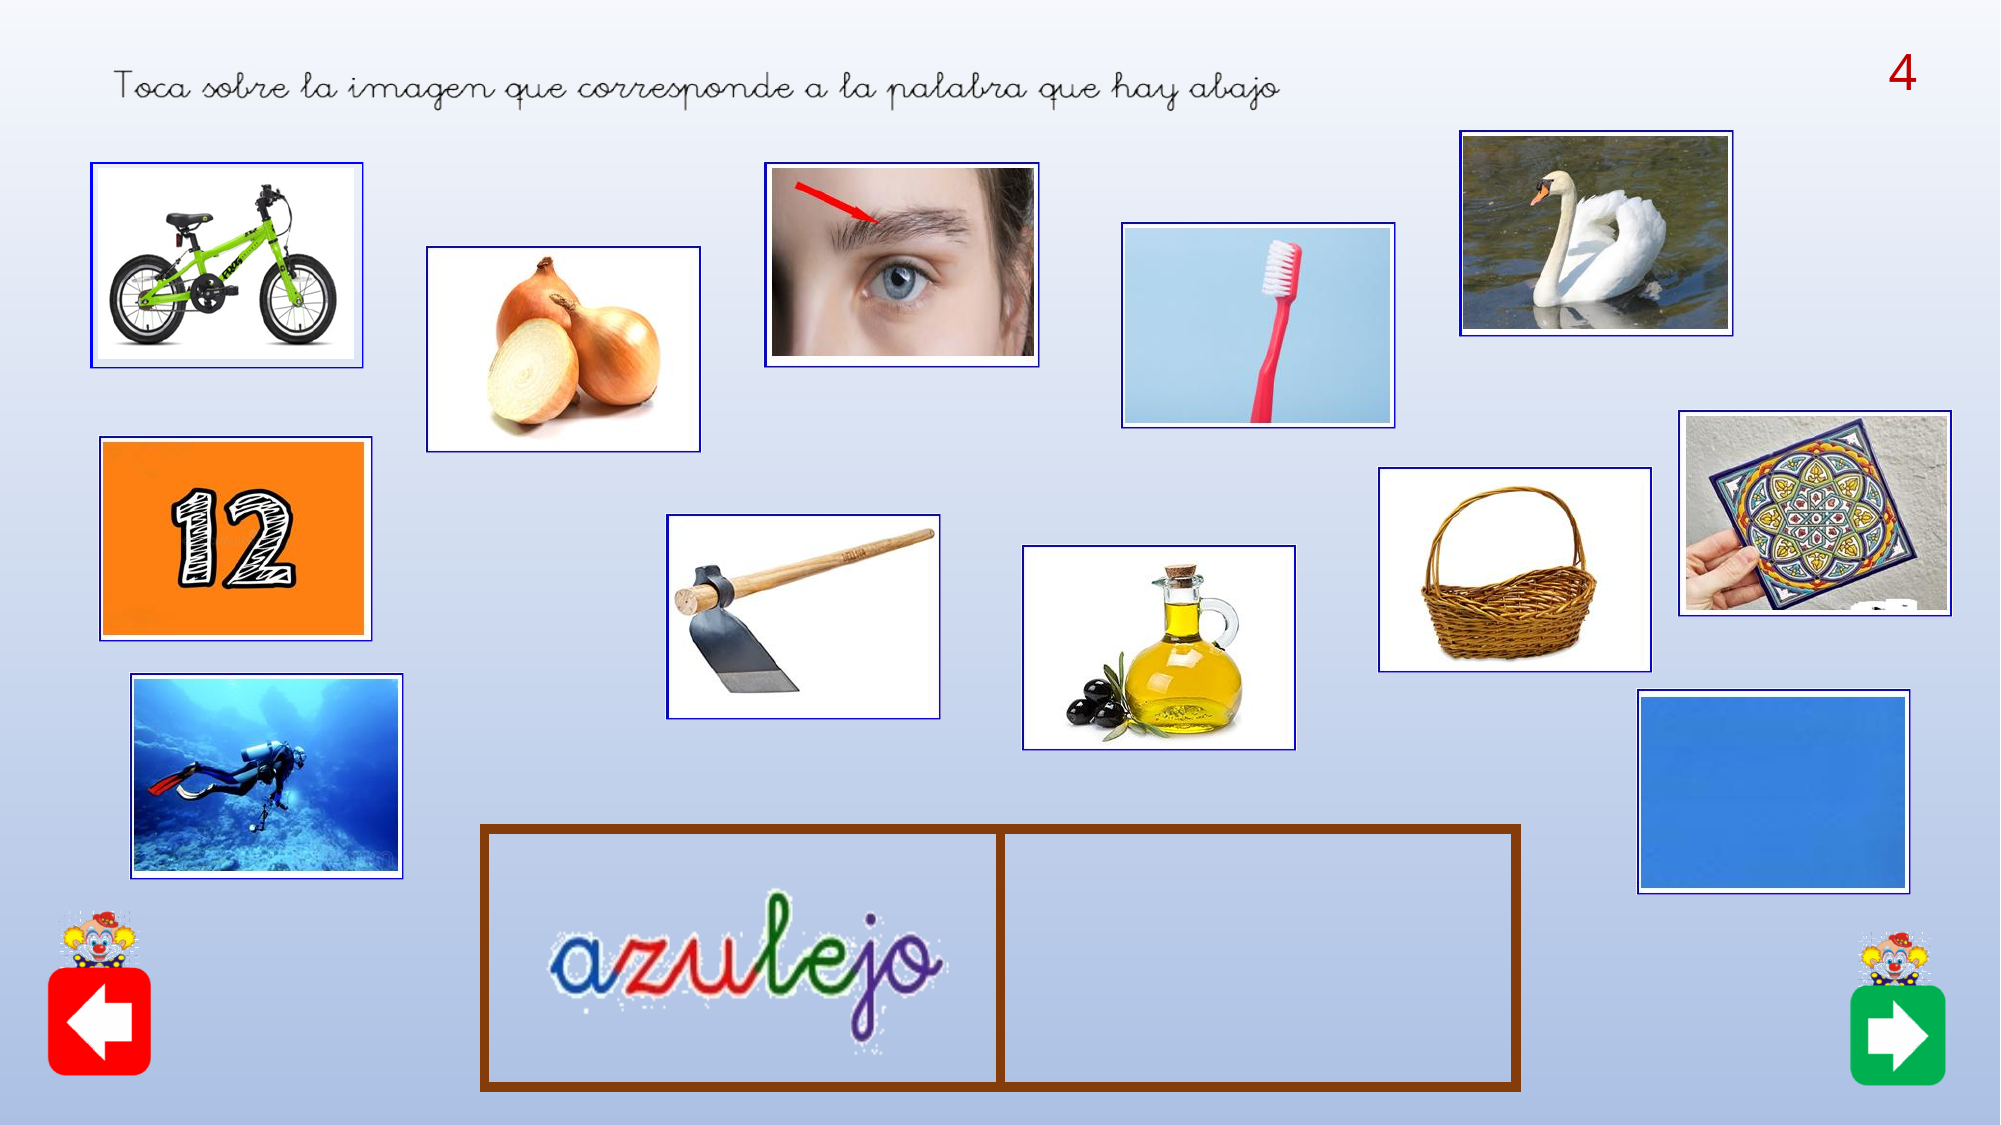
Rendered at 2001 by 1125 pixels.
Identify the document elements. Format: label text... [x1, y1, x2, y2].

picture [1850, 931, 1946, 1086]
picture [1021, 544, 1297, 751]
picture [47, 910, 151, 1076]
picture [1458, 129, 1734, 337]
picture [425, 245, 702, 453]
picture [98, 435, 373, 642]
picture [1377, 466, 1653, 673]
text_box 4 [1859, 32, 1946, 108]
picture [1636, 688, 1911, 895]
picture [763, 161, 1040, 368]
picture [1677, 409, 1953, 617]
picture [89, 161, 364, 369]
picture [106, 57, 1494, 115]
picture [1120, 221, 1396, 429]
picture [518, 851, 972, 1068]
picture [665, 513, 941, 720]
picture [129, 672, 404, 880]
